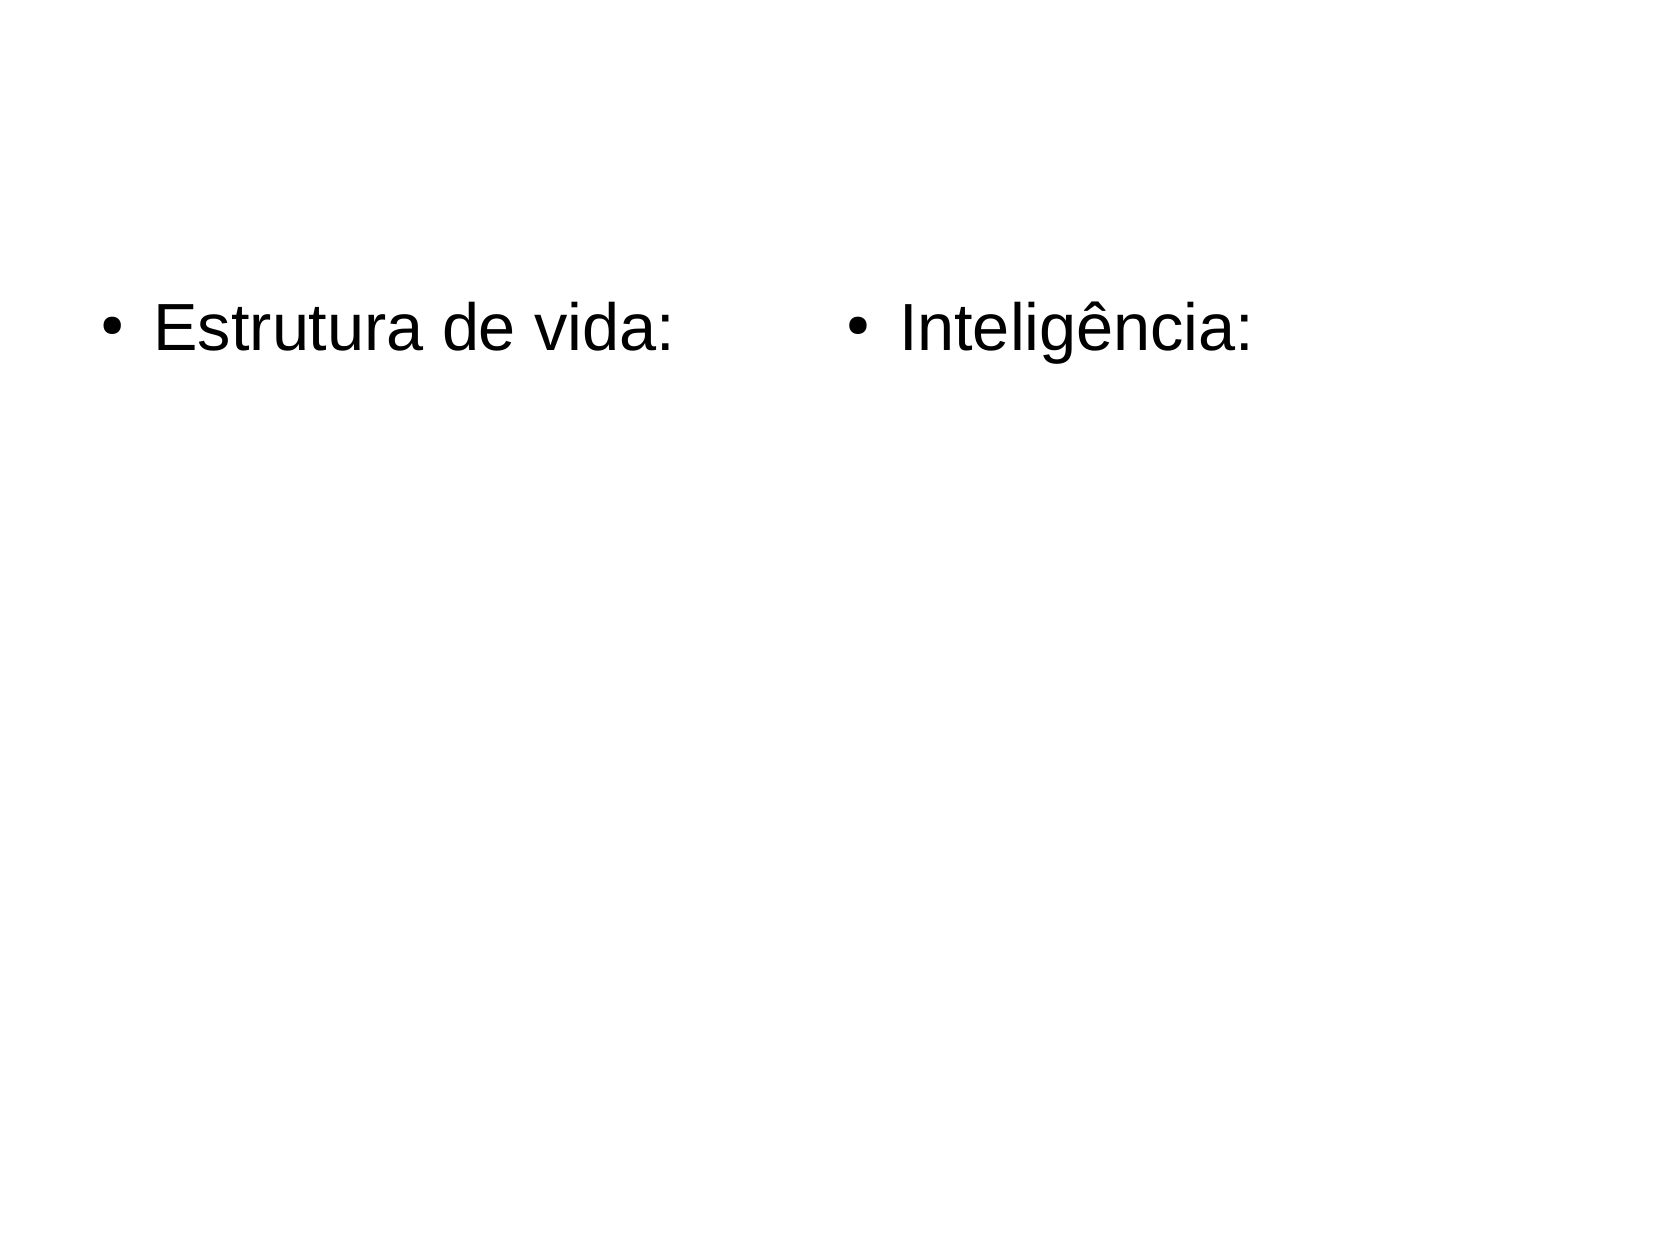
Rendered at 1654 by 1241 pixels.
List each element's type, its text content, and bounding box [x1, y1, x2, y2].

list Estrutura de vida: [82, 290, 793, 1010]
list Inteligência: [828, 290, 1539, 1010]
